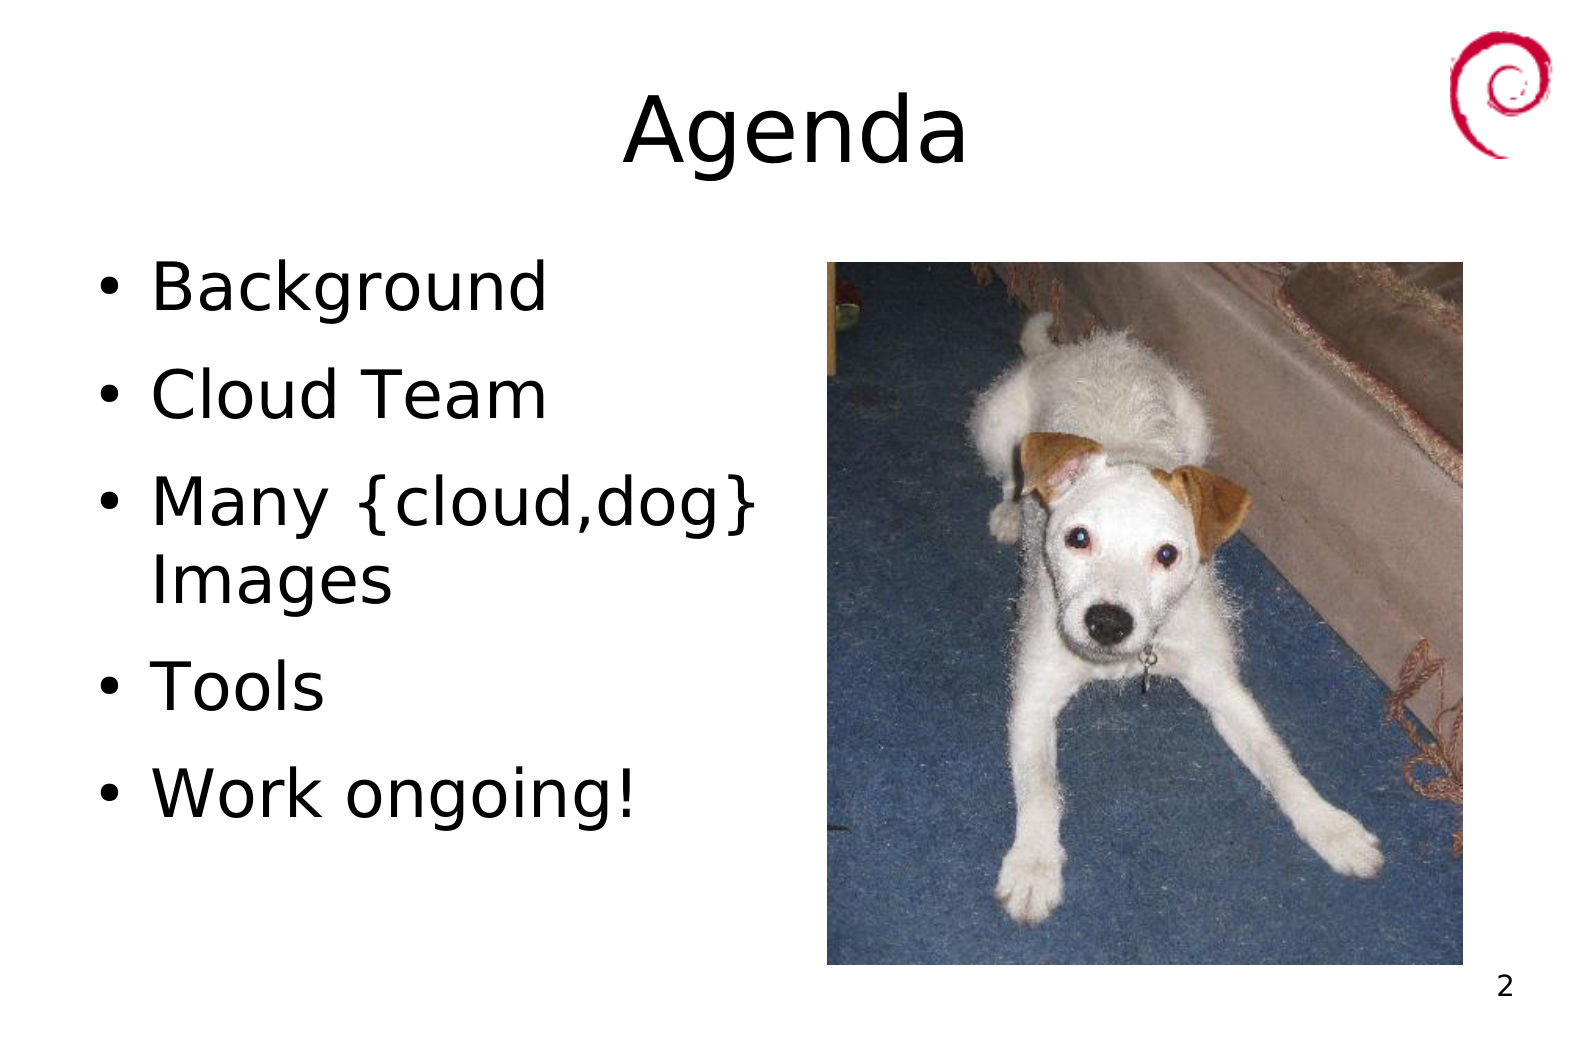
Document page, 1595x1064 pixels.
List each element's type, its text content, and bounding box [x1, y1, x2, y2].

picture [1450, 31, 1555, 159]
title Agenda [79, 42, 1515, 220]
list Background Cloud Team Many {cloud,dog} Images Tools Work ongoing! [79, 248, 780, 951]
picture [827, 262, 1463, 965]
